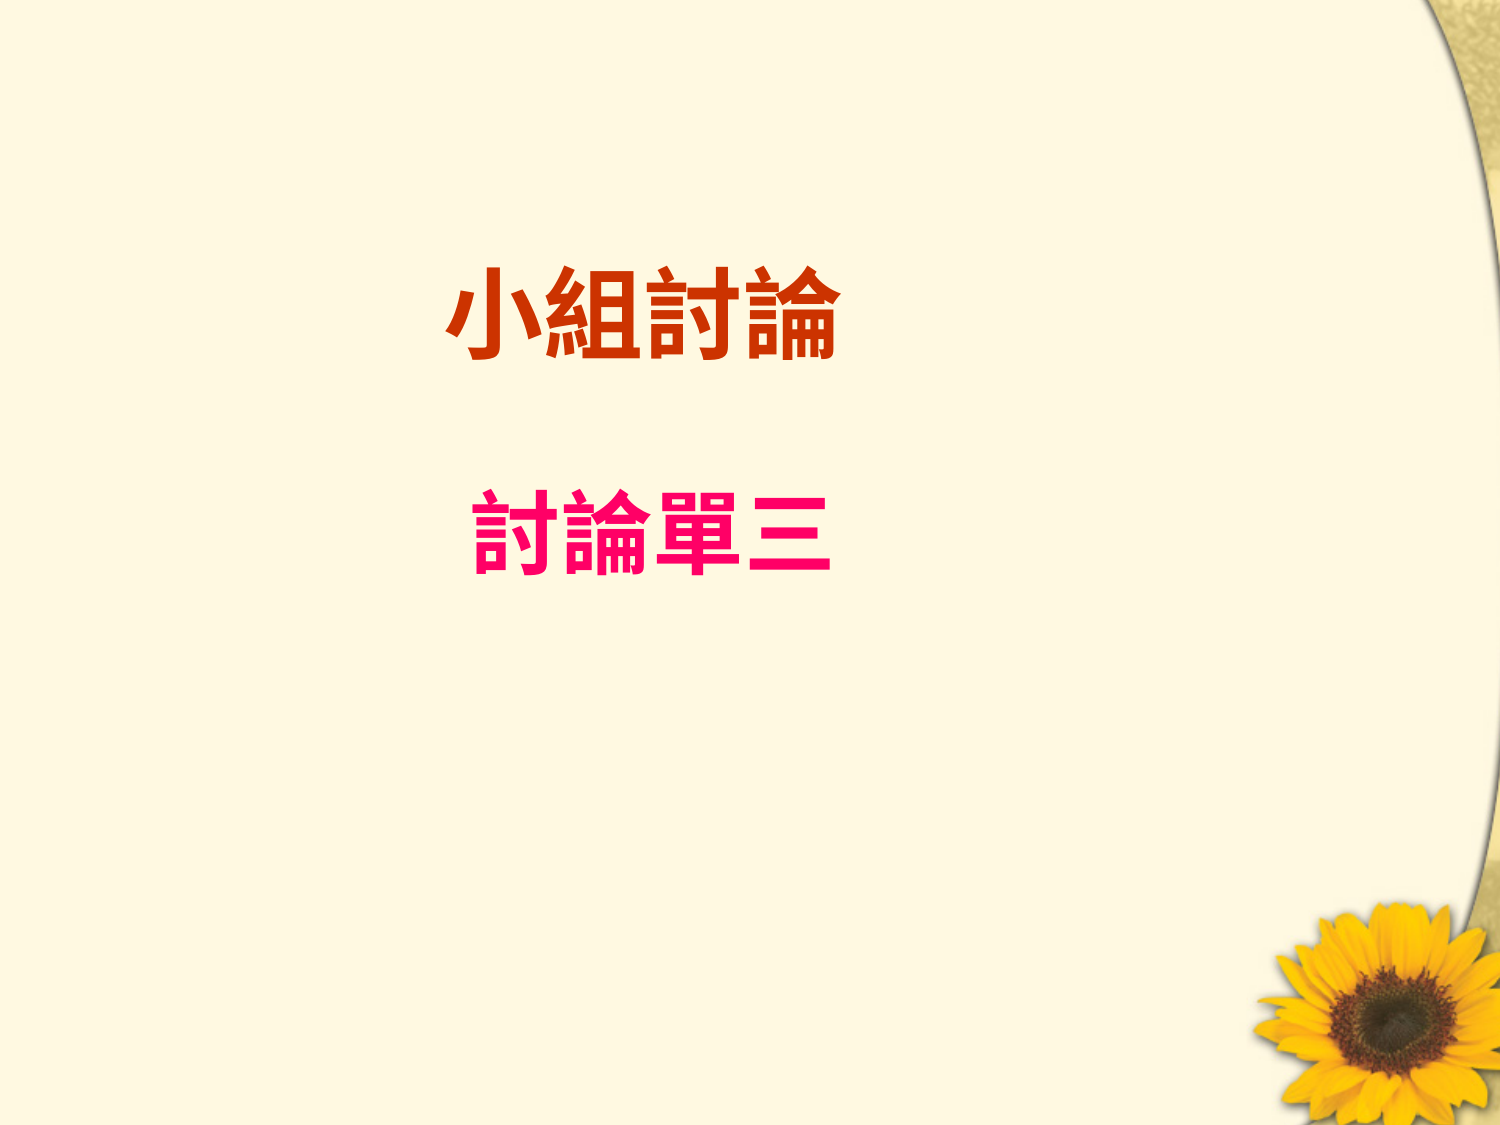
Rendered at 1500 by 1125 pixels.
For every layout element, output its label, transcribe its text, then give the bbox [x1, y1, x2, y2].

title 小組討論 [159, 243, 1129, 431]
picture [0, 0, 1500, 1125]
text_box 討論單三 [454, 467, 928, 593]
